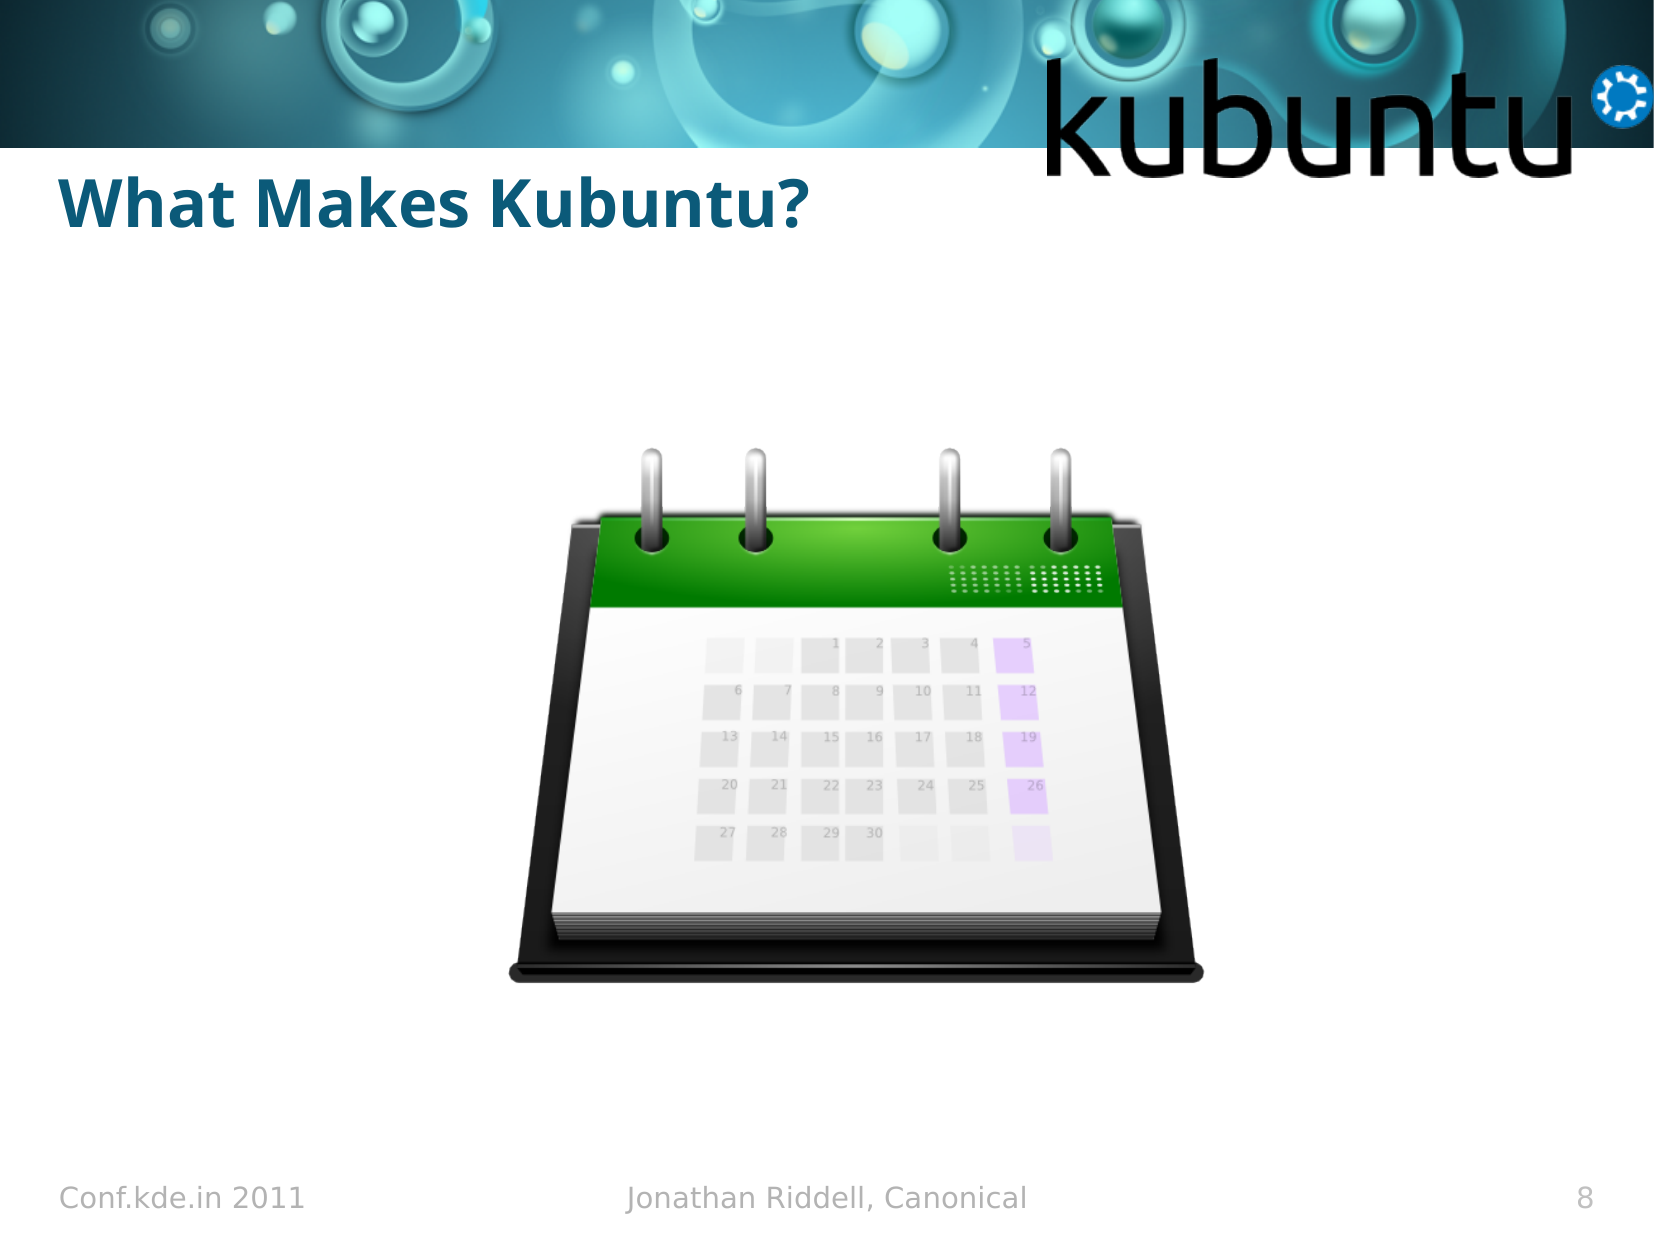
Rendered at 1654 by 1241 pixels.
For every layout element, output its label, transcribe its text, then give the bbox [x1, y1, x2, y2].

picture [413, 275, 1300, 1162]
title What Makes Kubuntu? [59, 164, 1595, 240]
picture [0, 0, 1654, 178]
